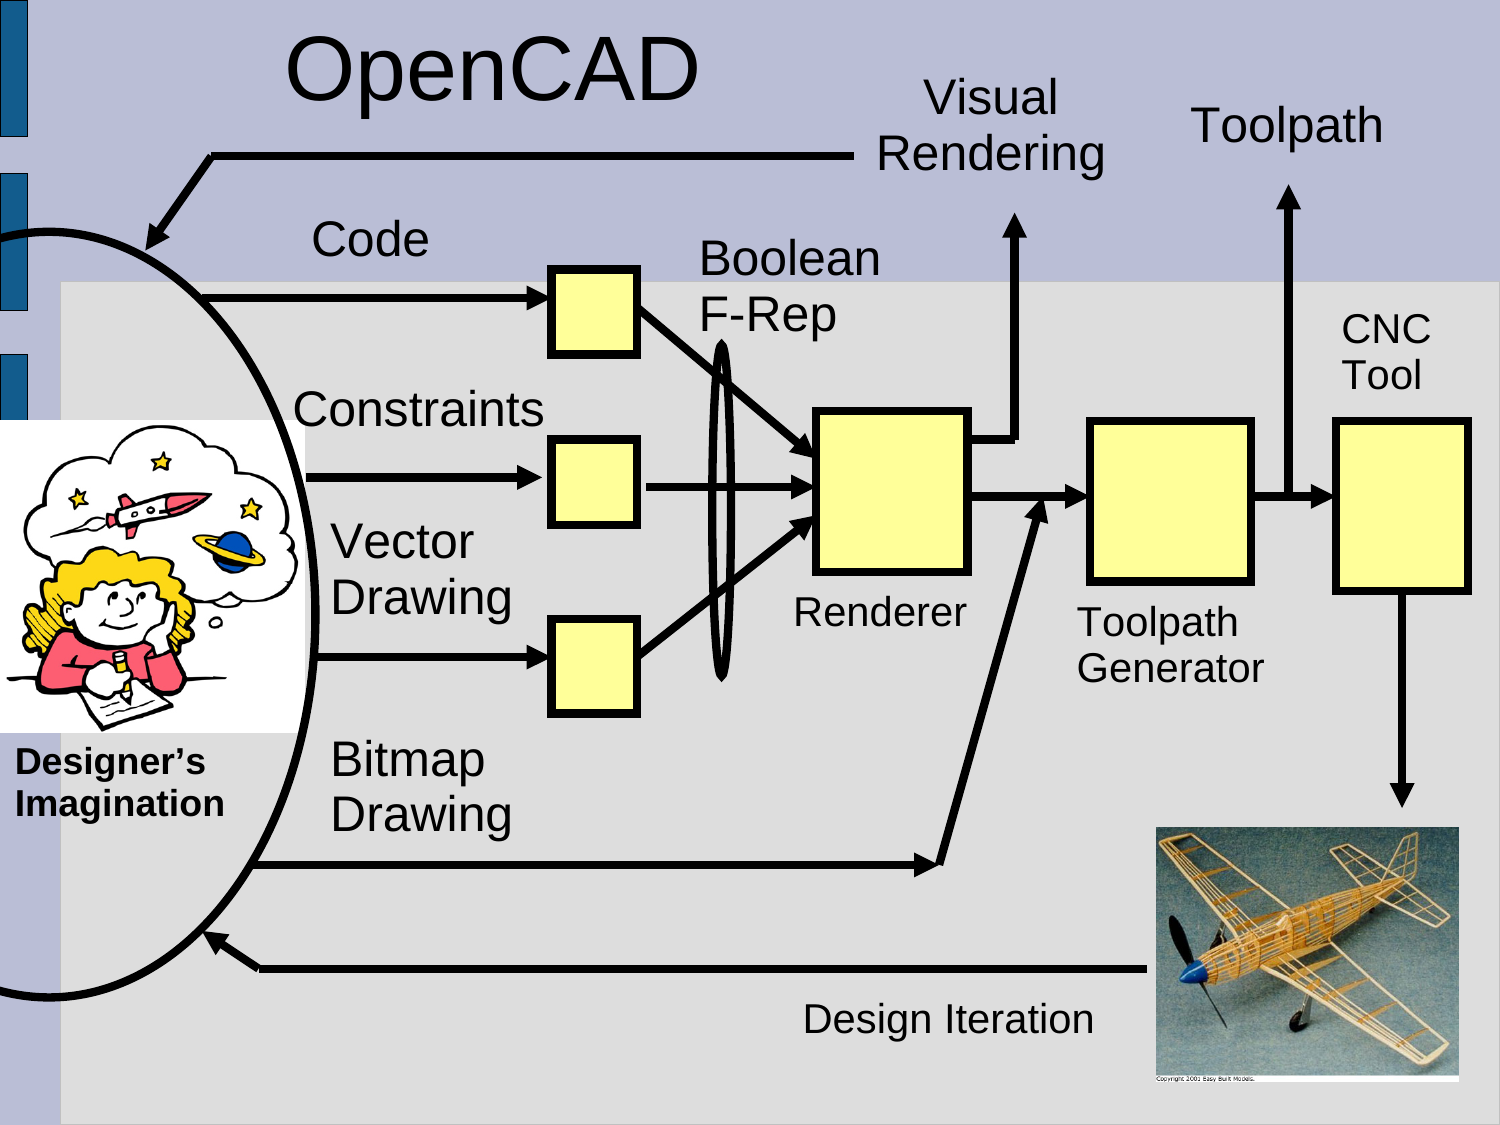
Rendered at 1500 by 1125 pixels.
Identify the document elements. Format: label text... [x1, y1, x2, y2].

picture [0, 420, 305, 732]
text_box [1335, 420, 1469, 591]
text_box Boolean F-Rep [683, 222, 949, 350]
text_box Toolpath [1175, 90, 1469, 162]
text_box Renderer [778, 581, 996, 644]
text_box Bitmap Drawing [315, 723, 599, 851]
text_box Designer’s Imagination [274, 732, 360, 832]
text_box [551, 269, 637, 355]
text_box Code [296, 203, 448, 275]
text_box Design Iteration [787, 987, 1128, 1050]
text_box Designer’s Imagination [0, 732, 298, 832]
text_box Toolpath Generator [1061, 590, 1317, 700]
text_box [551, 439, 637, 525]
picture [1156, 827, 1459, 1083]
picture [293, 445, 305, 485]
text_box [816, 411, 968, 572]
text_box [1090, 420, 1251, 582]
text_box Vector Drawing [315, 505, 599, 633]
text_box Visual Rendering [853, 61, 1128, 189]
text_box Constraints [277, 373, 562, 445]
text_box CNC Tool [1326, 297, 1459, 407]
text_box [551, 619, 637, 714]
text_box OpenCAD [0, 0, 987, 138]
